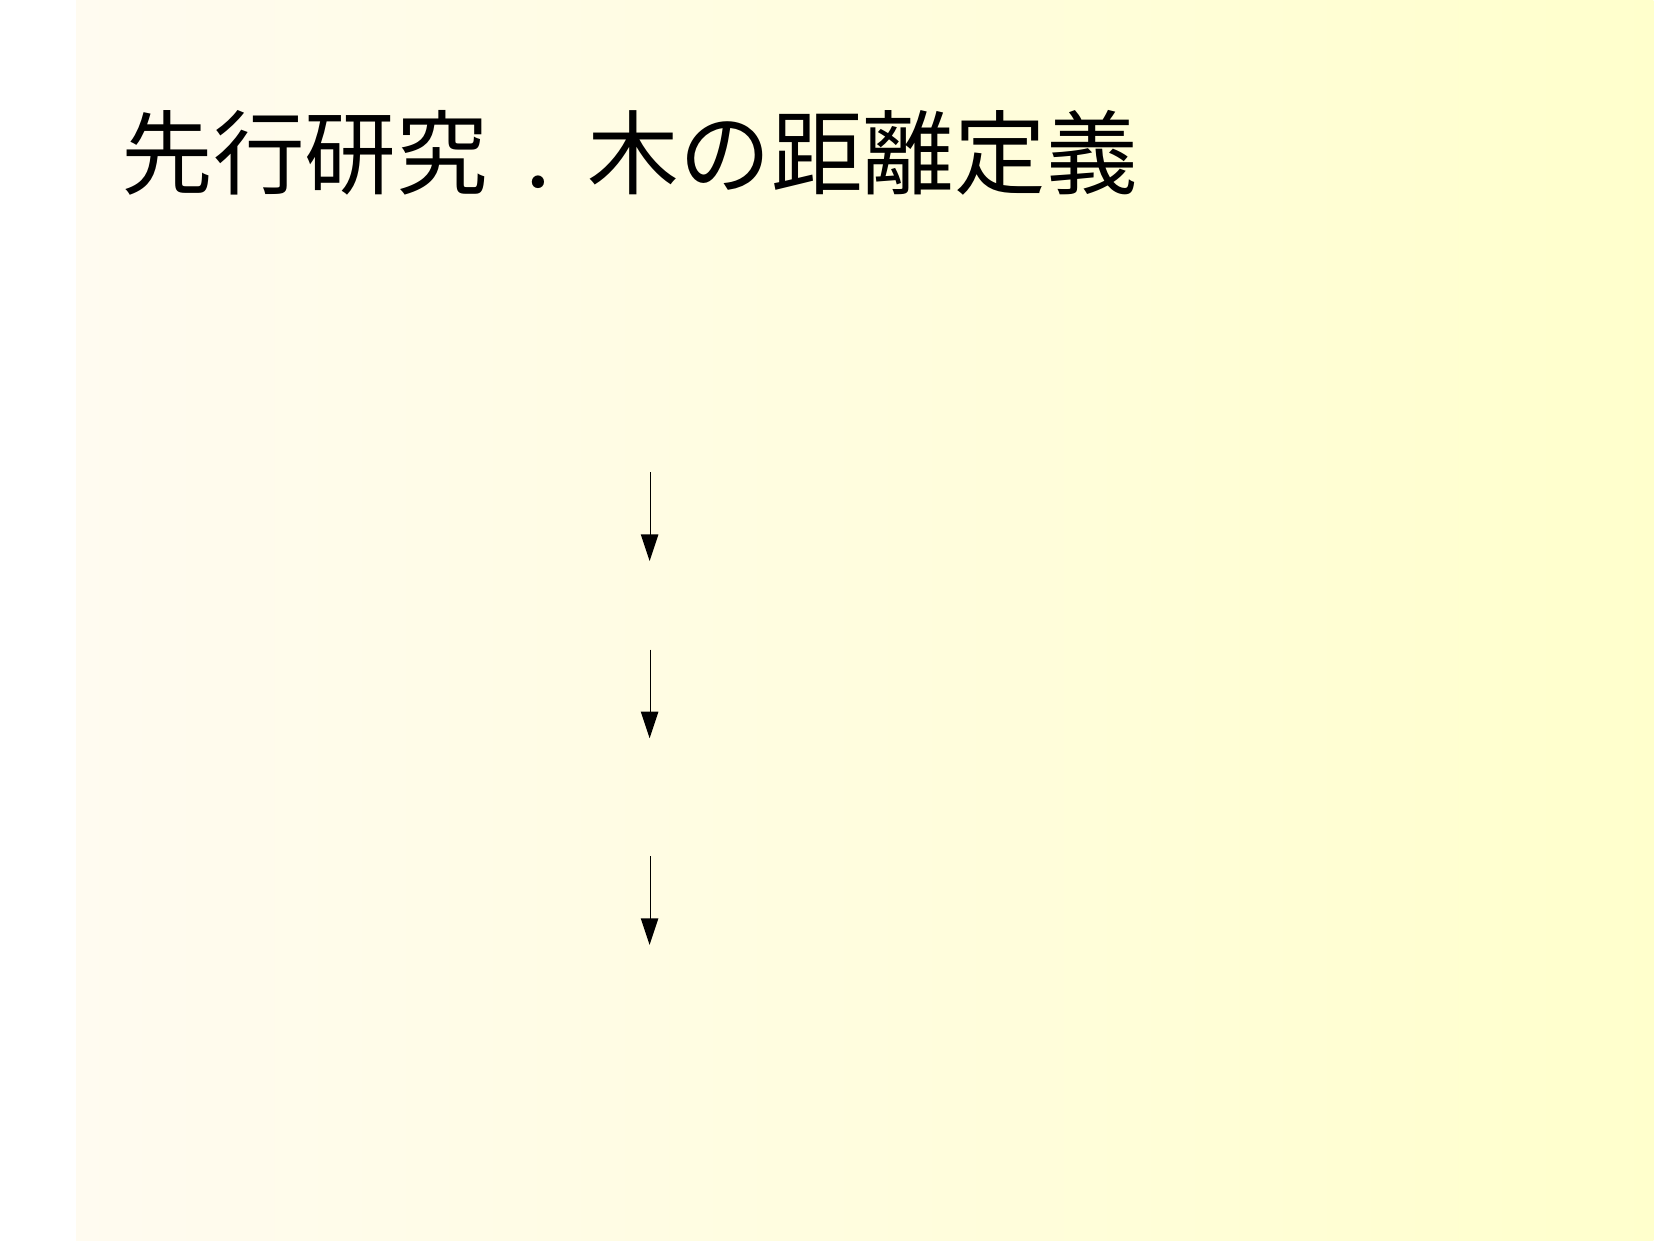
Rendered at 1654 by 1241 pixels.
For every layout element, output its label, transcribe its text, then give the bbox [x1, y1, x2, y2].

title 先行研究.木の距離定義 [121, 43, 1534, 252]
